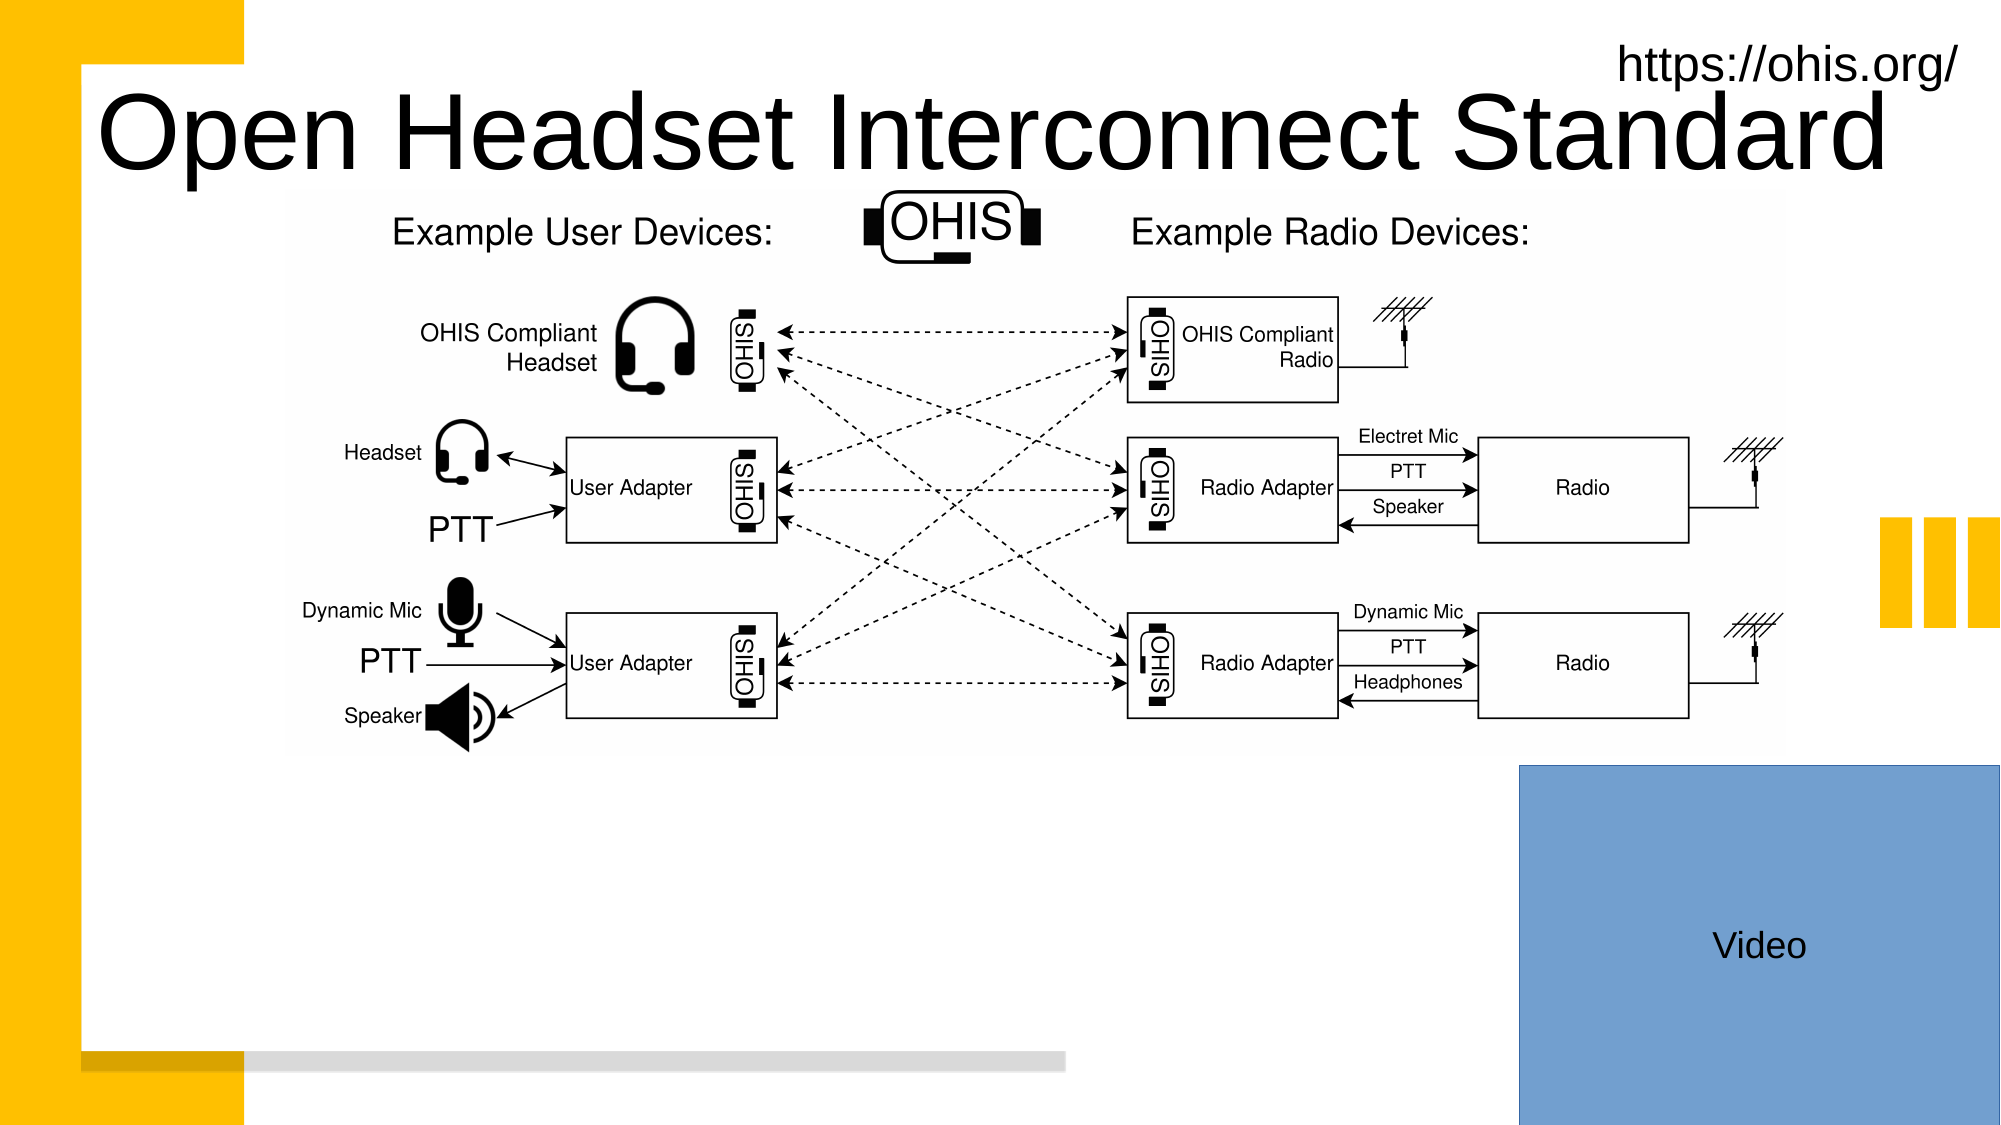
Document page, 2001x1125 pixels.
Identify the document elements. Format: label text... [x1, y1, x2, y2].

text_box https://ohis.org/ [1590, 29, 1974, 105]
text_box Video [1519, 765, 2000, 1125]
text_box [0, 0, 2000, 1125]
picture [285, 189, 1786, 756]
text_box Open Headset Interconnect Standard [81, 64, 1921, 201]
